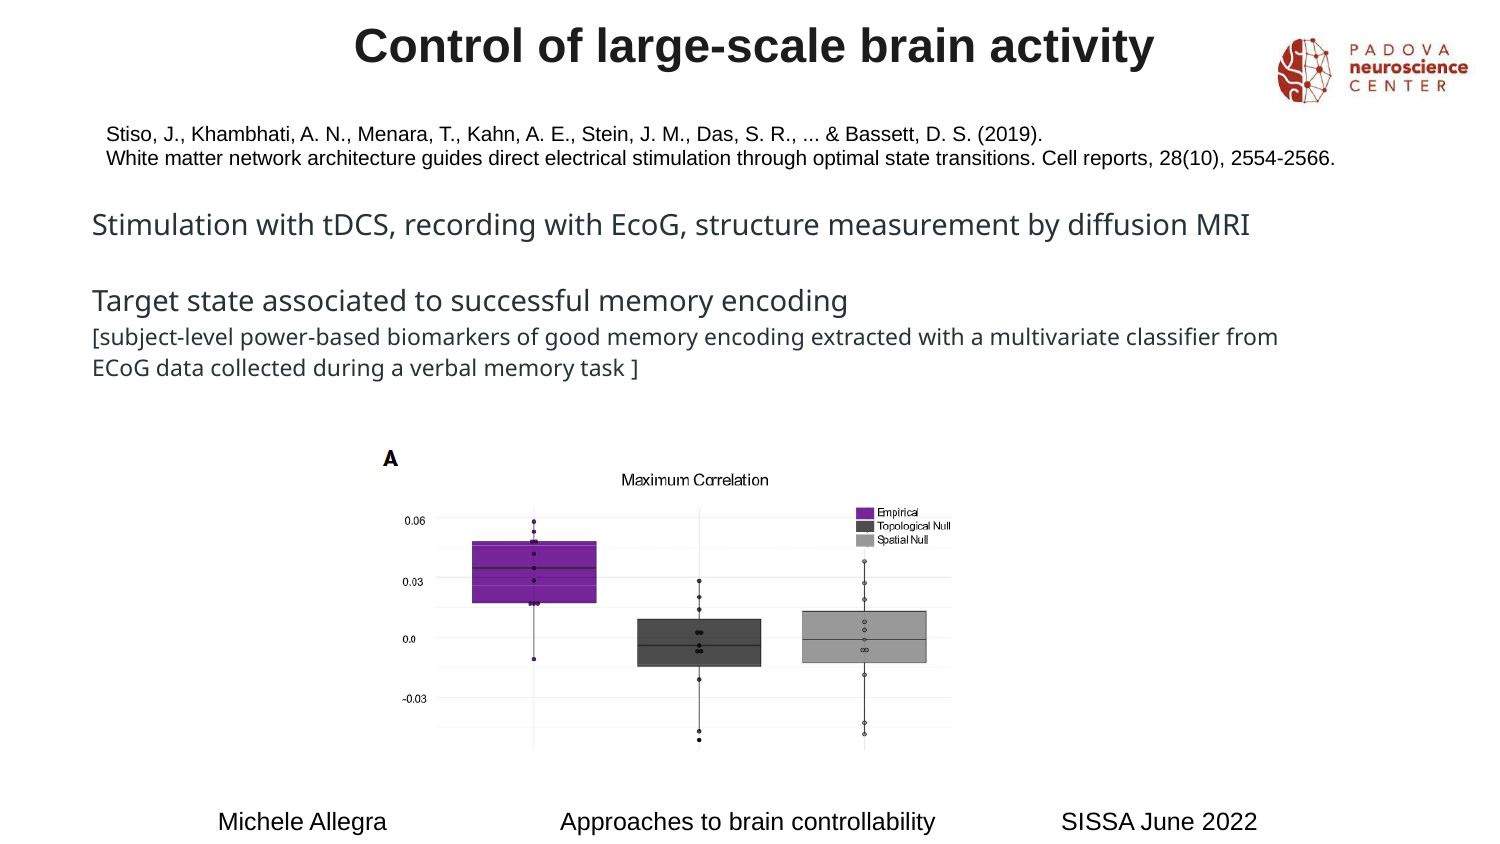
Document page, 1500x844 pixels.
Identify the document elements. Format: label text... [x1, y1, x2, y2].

picture [368, 419, 963, 751]
text_box Stimulation with tDCS, recording with EcoG, structure measurement by diffusion MRI [41, 196, 1391, 280]
text_box Target state associated to successful memory encoding [subject-level power-based biomarkers of good memory encoding extracted with a multivariate classifier from ECoG data collected during a verbal memory task ] [41, 273, 1300, 376]
text_box Control of large-scale brain activity [74, 0, 1436, 95]
picture [1268, 10, 1476, 123]
text_box Stiso, J., Khambhati, A. N., Menara, T., Kahn, A. E., Stein, J. M., Das, S. R., ... & Bassett, D. S. (2019). White matter network architecture guides direct electrical stimulation through optimal state transitions. Cell reports, 28(10), 2554-2566. [91, 115, 1361, 196]
text_box Michele Allegra Approaches to brain controllability SISSA June 2022 [64, 794, 1415, 844]
